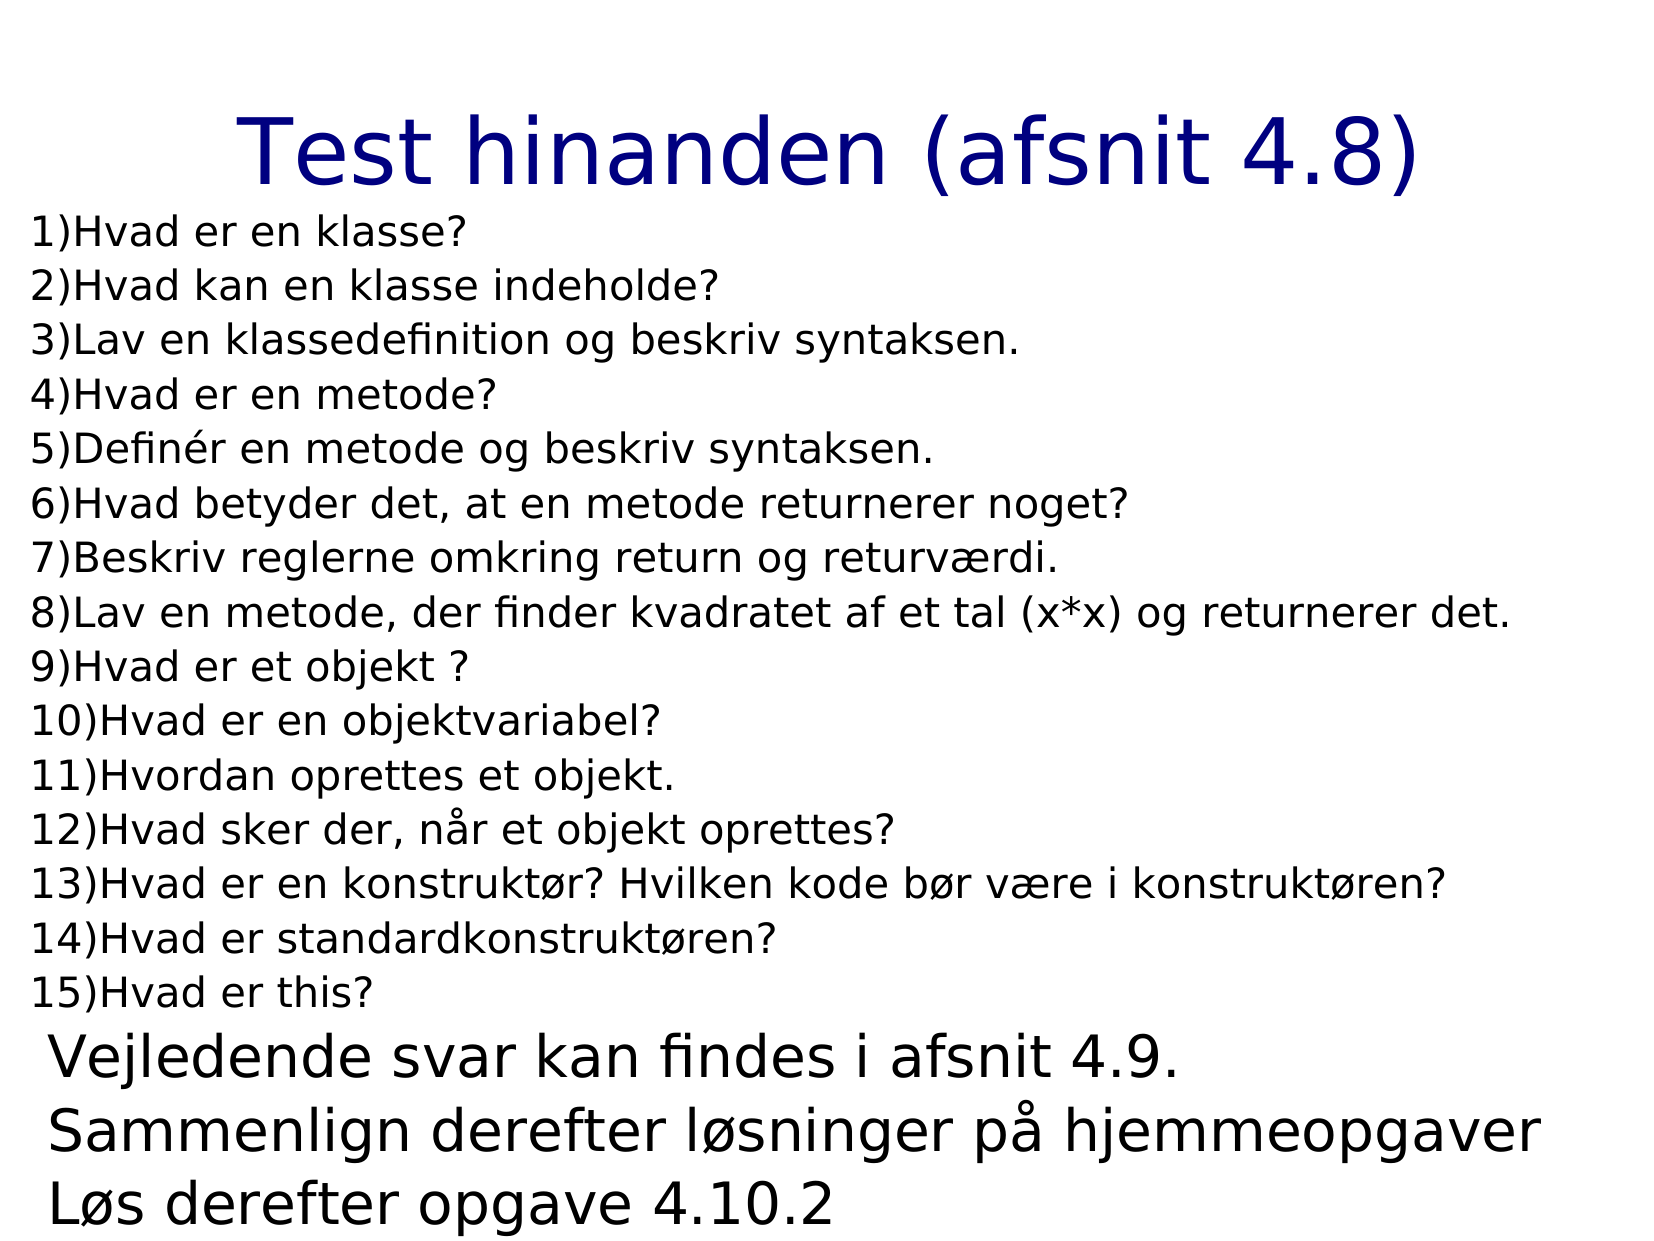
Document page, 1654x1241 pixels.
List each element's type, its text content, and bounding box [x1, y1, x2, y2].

list 1)Hvad er en klasse? 2)Hvad kan en klasse indeholde? 3)Lav en klassedefinition og beskriv syntaksen. 4)Hvad er en metode? 5)Definér en metode og beskriv syntaksen. 6)Hvad betyder det, at en metode returnerer noget? 7)Beskriv reglerne omkring return og returværdi. 8)Lav en metode, der finder kvadratet af et tal (x*x) og returnerer det. 9)Hvad er et objekt ? 10)Hvad er en objektvariabel? 11)Hvordan oprettes et objekt. 12)Hvad sker der, når et objekt oprettes? 13)Hvad er en konstruktør? Hvilken kode bør være i konstruktøren? 14)Hvad er standardkonstruktøren? 15)Hvad er this? Vejledende svar kan findes i afsnit 4.9. Sammenlign derefter løsninger på hjemmeopgaver Løs derefter opgave 4.10.2 [29, 207, 1591, 1239]
title Test hinanden (afsnit 4.8) [30, 49, 1620, 257]
